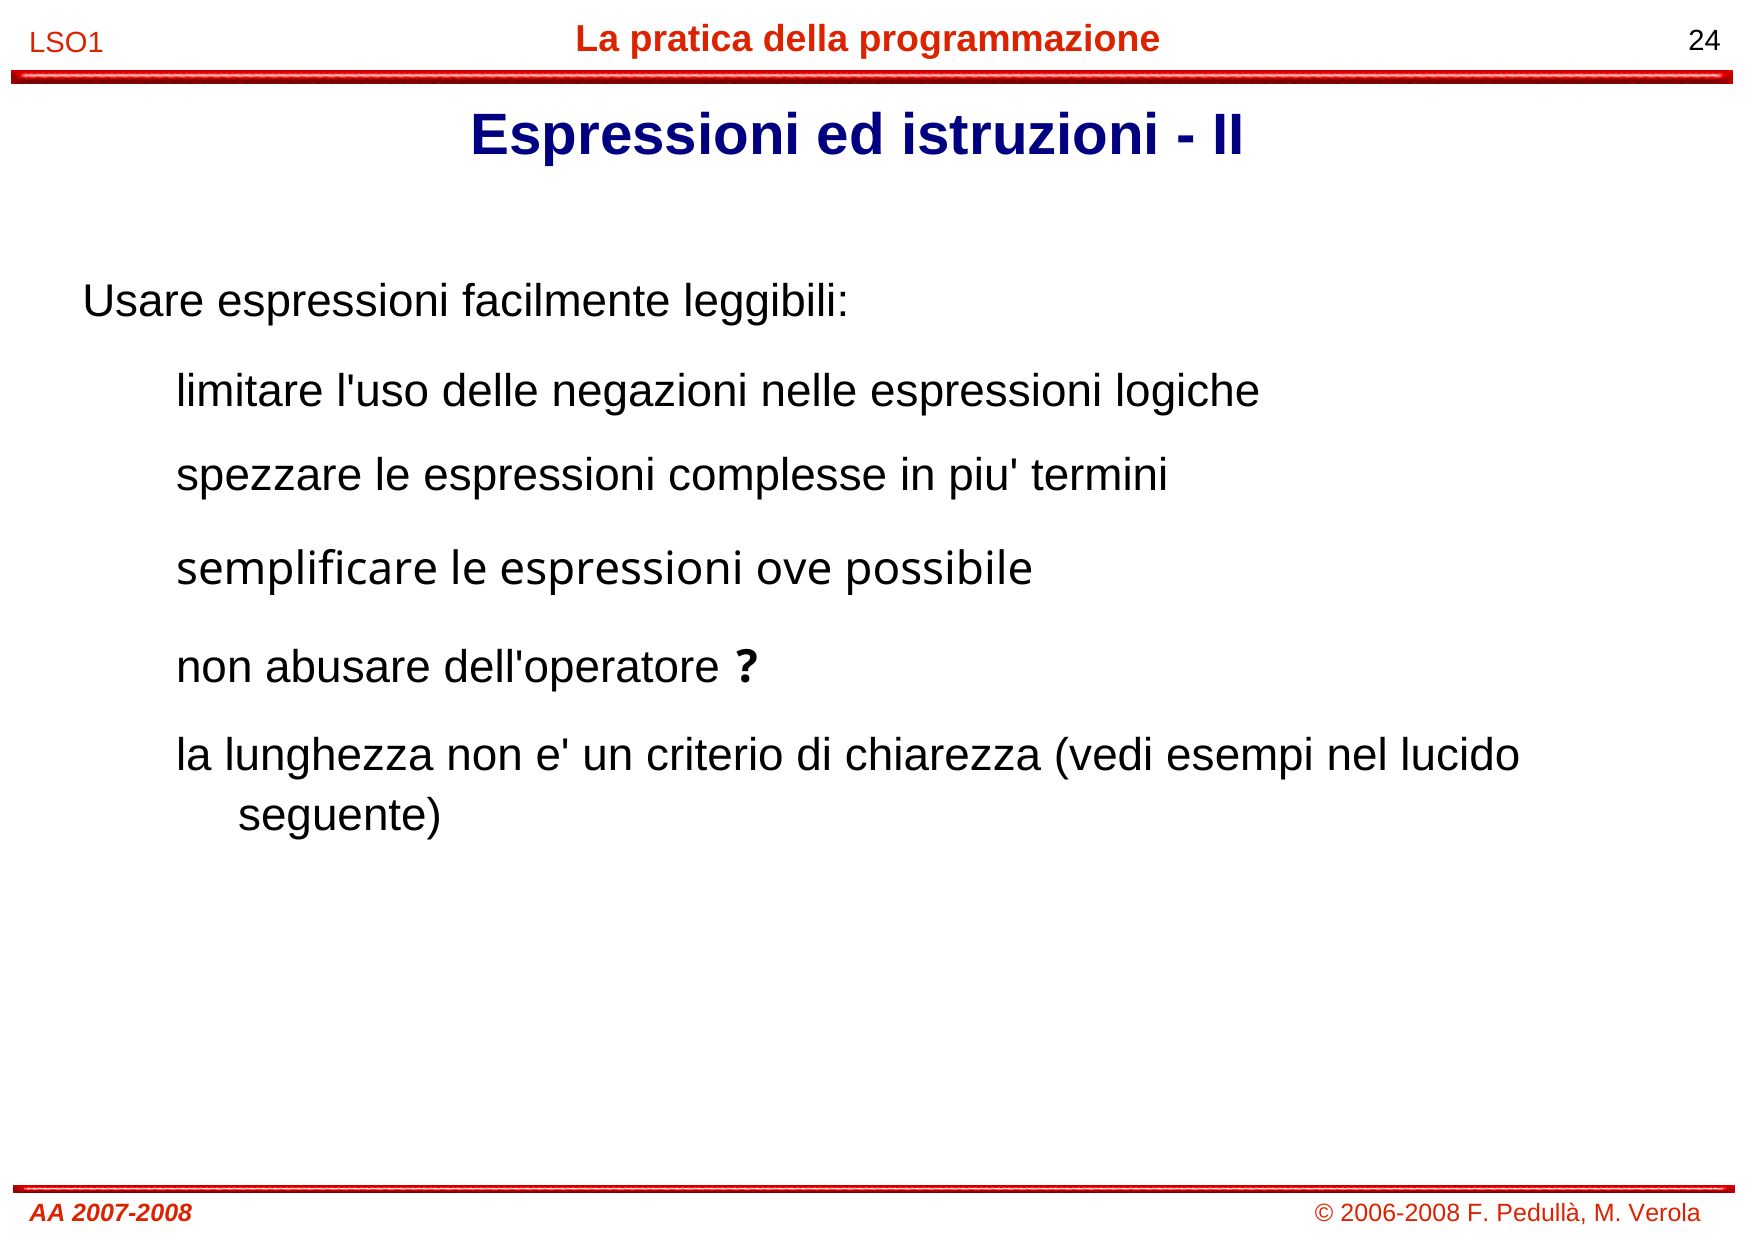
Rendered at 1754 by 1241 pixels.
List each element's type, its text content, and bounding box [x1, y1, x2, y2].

list Usare espressioni facilmente leggibili: limitare l'uso delle negazioni nelle espressioni logiche spezzare le espressioni complesse in piu' termini semplificare le espressioni ove possibile non abusare dell'operatore ? la lunghezza non e' un criterio di chiarezza (vedi esempi nel lucido seguente) [82, 274, 1701, 1129]
text_box Espressioni ed istruzioni - II [386, 98, 1330, 187]
picture [11, 70, 1733, 84]
picture [13, 1185, 1735, 1193]
